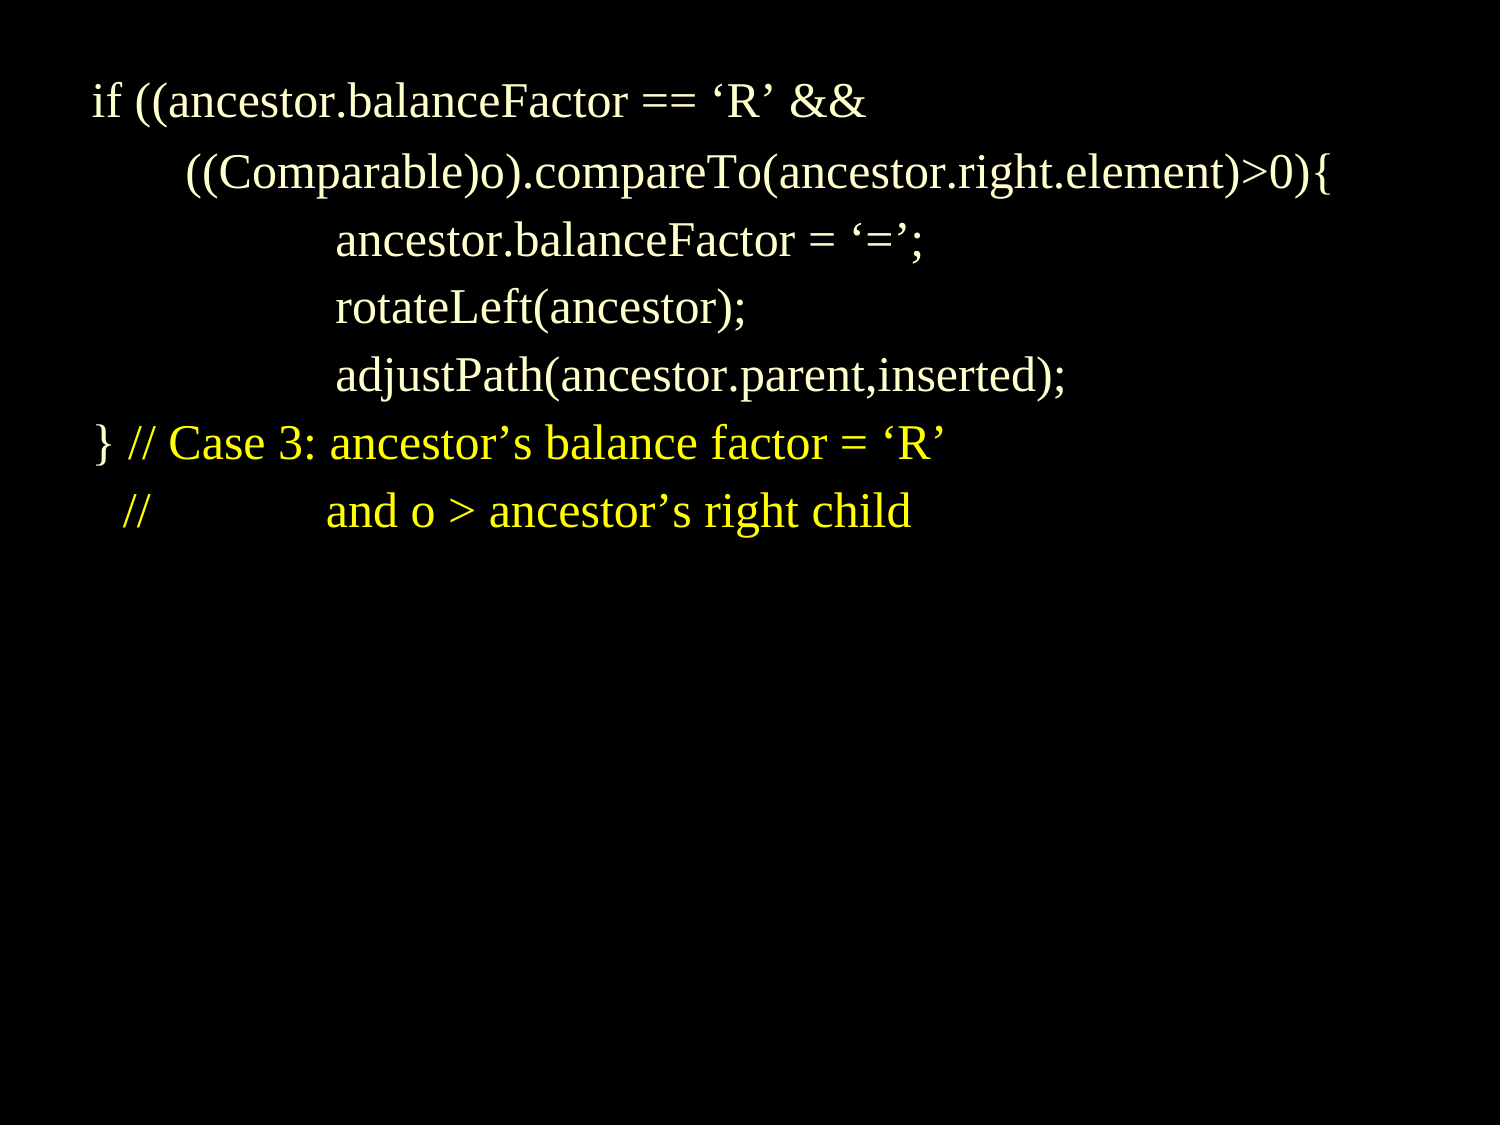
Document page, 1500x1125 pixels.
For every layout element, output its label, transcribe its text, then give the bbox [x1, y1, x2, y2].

list if ((ancestor.balanceFactor == ‘R’ && ((Comparable)o).compareTo(ancestor.right.element)>0){ ancestor.balanceFactor = ‘=’; rotateLeft(ancestor); adjustPath(ancestor.parent,inserted); } // Case 3: ancestor’s balance factor = ‘R’ // and o > ancestor’s right child [20, 49, 1480, 1063]
